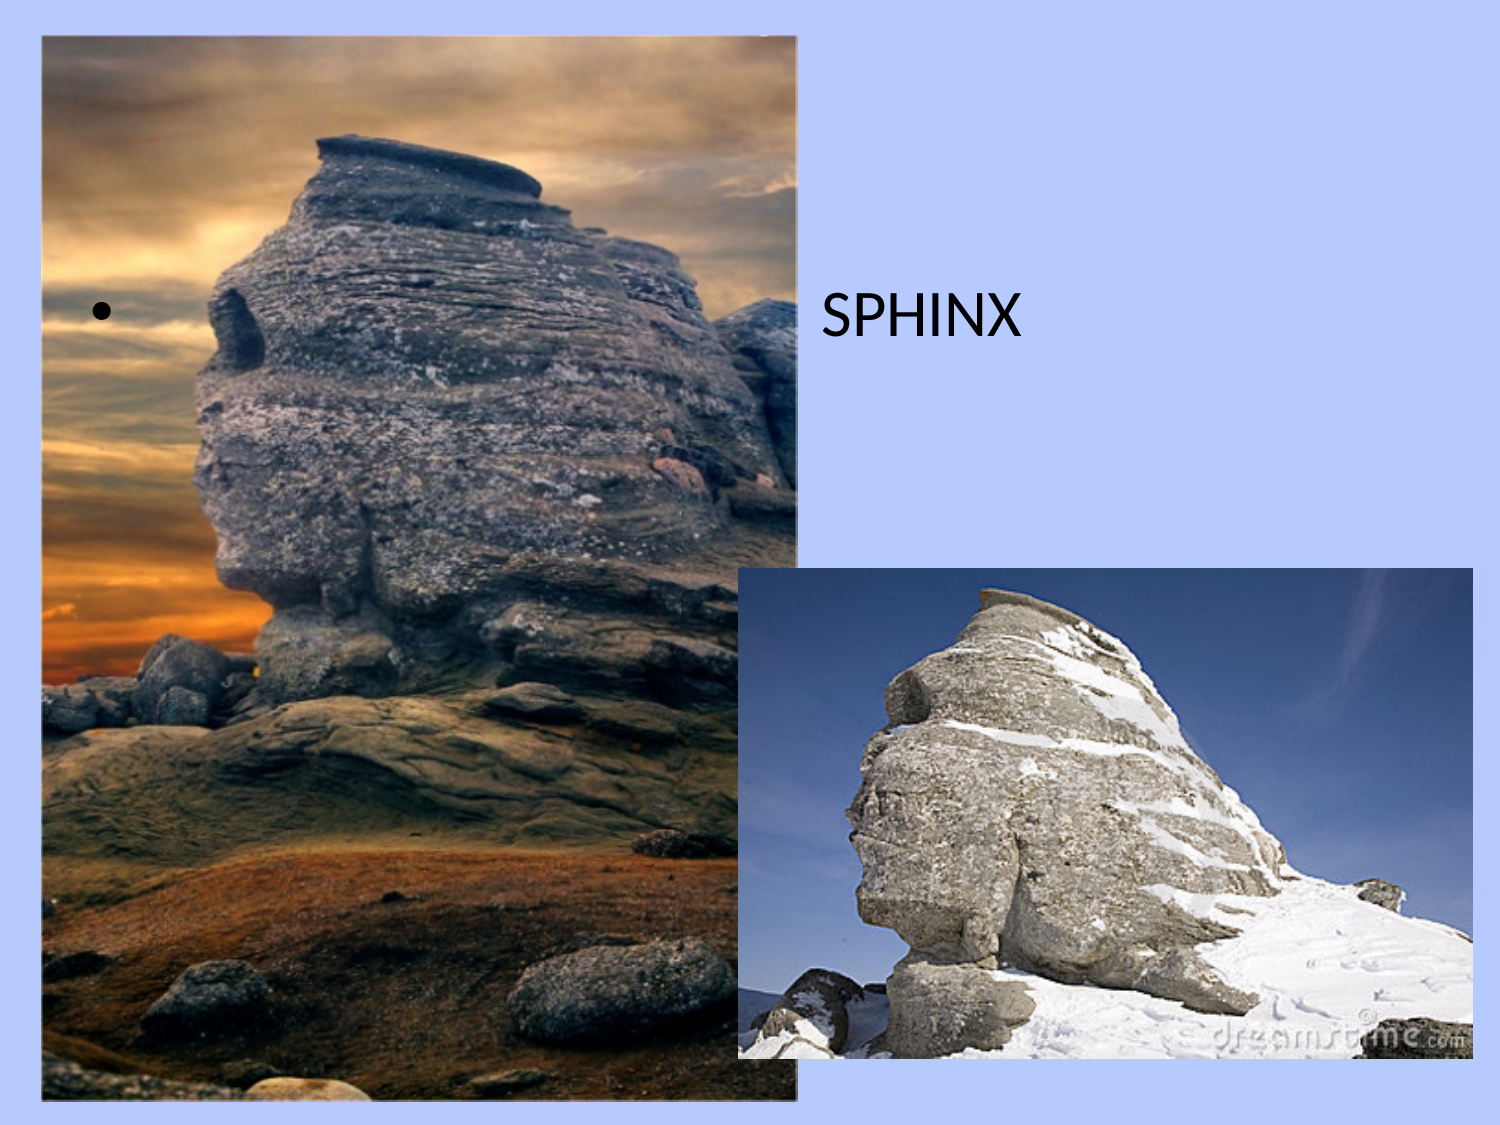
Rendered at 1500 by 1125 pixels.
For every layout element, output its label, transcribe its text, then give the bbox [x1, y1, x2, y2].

list SPHINX [75, 262, 1425, 1005]
picture [41, 35, 1473, 1102]
